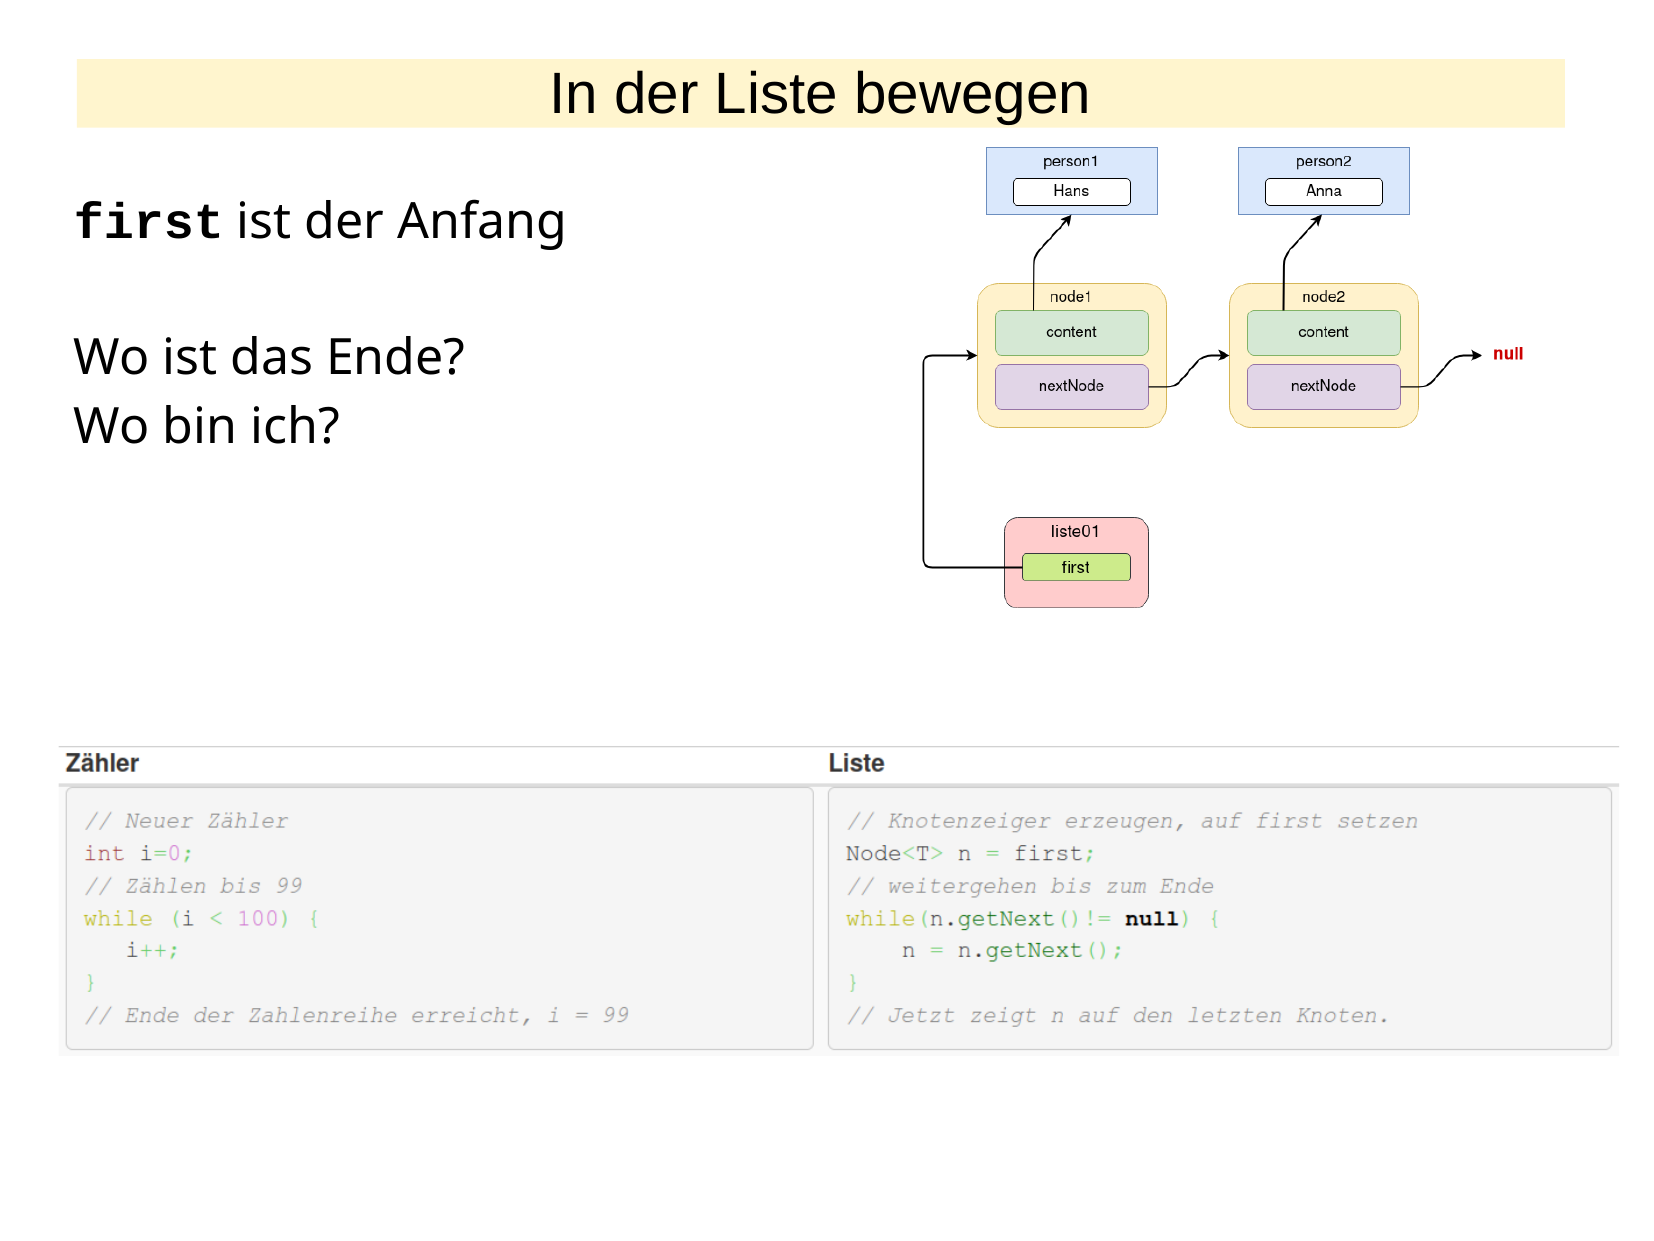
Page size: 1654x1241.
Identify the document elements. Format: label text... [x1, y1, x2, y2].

picture [915, 147, 1536, 608]
title In der Liste bewegen [76, 59, 1565, 128]
picture [53, 738, 1625, 1056]
text_box first ist der Anfang Wo ist das Ende? Wo bin ich? [59, 177, 915, 440]
